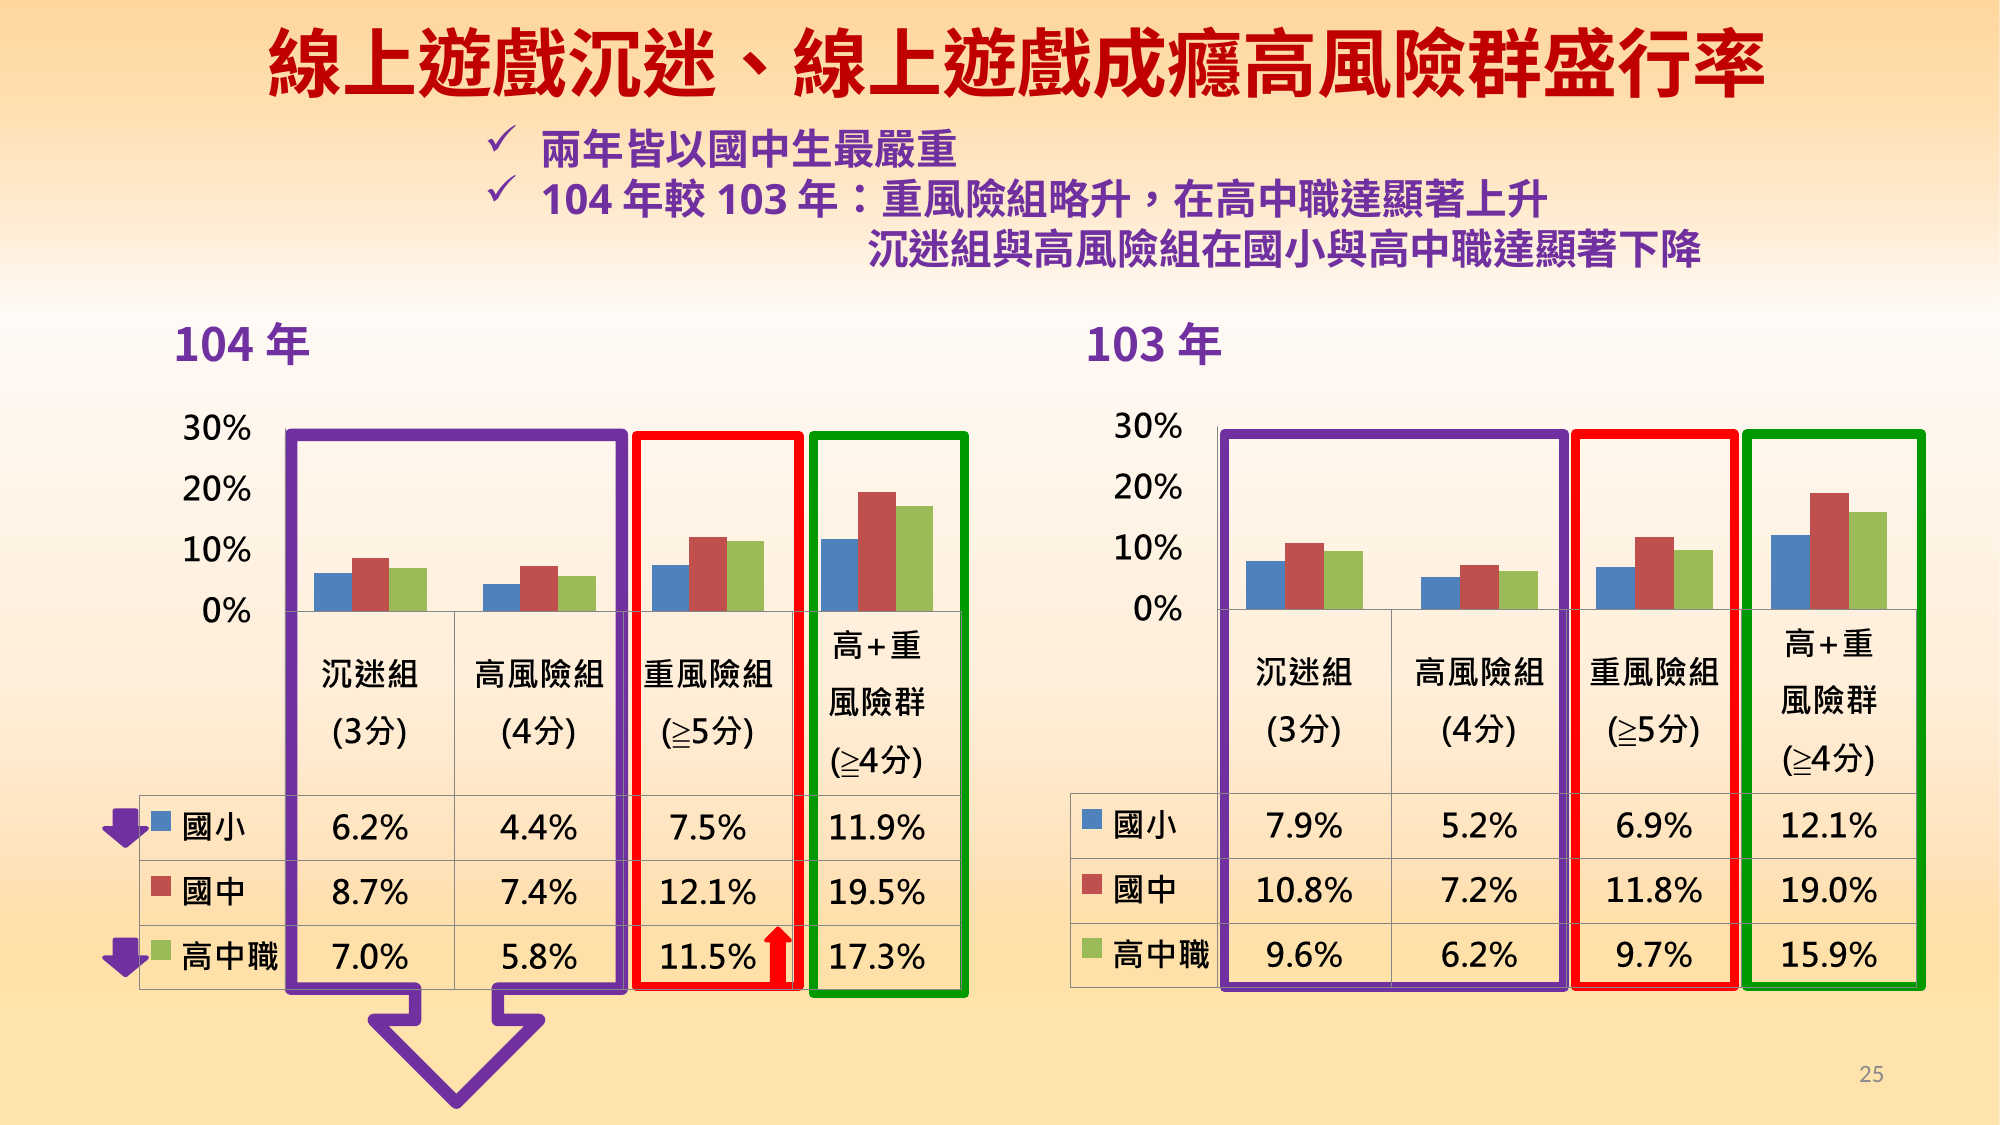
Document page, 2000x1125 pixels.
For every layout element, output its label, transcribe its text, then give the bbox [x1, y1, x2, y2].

text_box 兩年皆以國中生最嚴重 104年較103年：重風險組略升，在高中職達顯著上升 沉迷組與高風險組在國小與高中職達顯著下降 [469, 114, 1884, 303]
slide_number <編號> [1433, 1042, 1900, 1103]
list 103年 [1070, 303, 1284, 379]
chart [505, 388, 993, 1010]
title 線上遊戲沉迷、線上遊戲成癮高風險群盛行率 [238, 16, 1834, 106]
picture [0, 0, 2000, 1125]
chart [1028, 386, 1949, 1008]
list 104年 [158, 243, 1005, 379]
